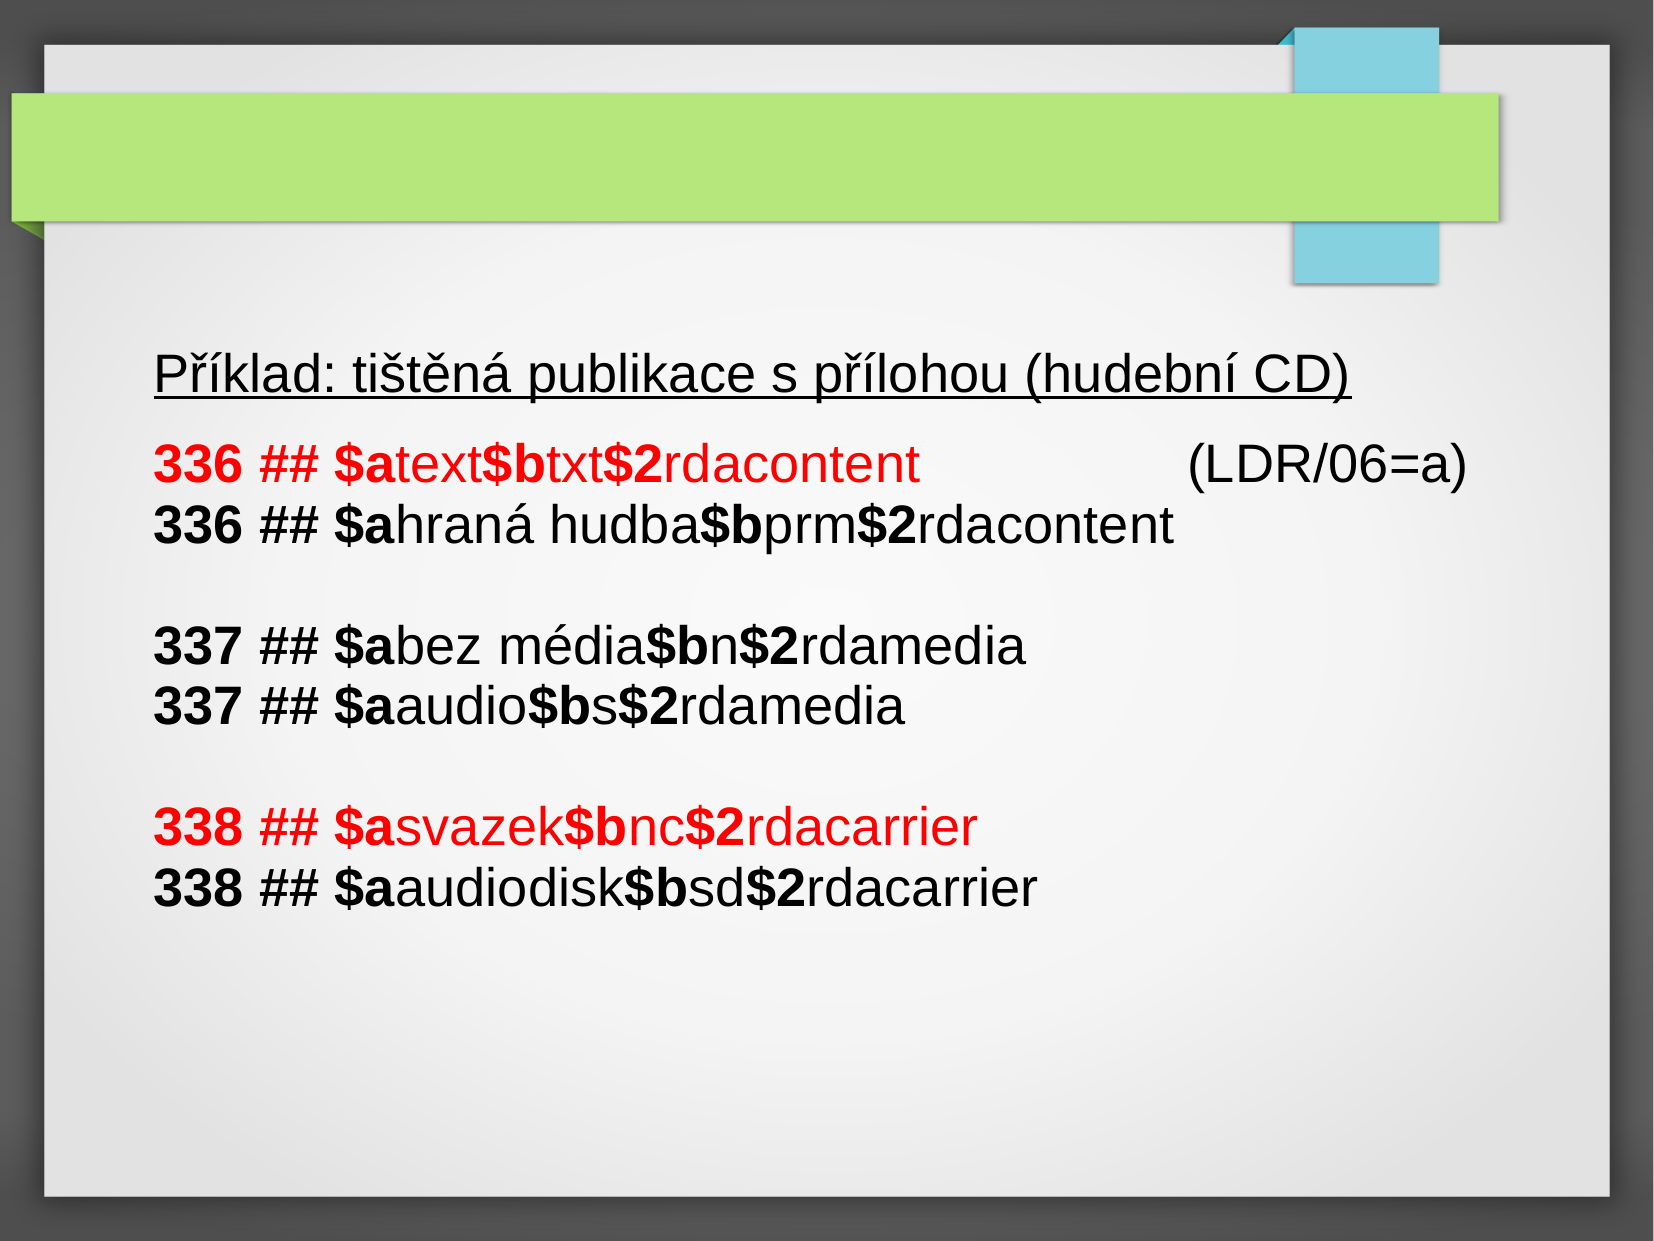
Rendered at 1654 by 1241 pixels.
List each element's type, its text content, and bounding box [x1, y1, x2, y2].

list Příklad: tištěná publikace s přílohou (hudební CD) 336 ## $atext$btxt$2rdacontent (LDR/06=a) 336 ## $ahraná hudba$bprm$2rdacontent 337 ## $abez média$bn$2rdamedia 337 ## $aaudio$bs$2rdamedia 338 ## $asvazek$bnc$2rdacarrier 338 ## $aaudiodisk$bsd$2rdacarrier [82, 343, 1538, 1063]
picture [0, 0, 1654, 1241]
